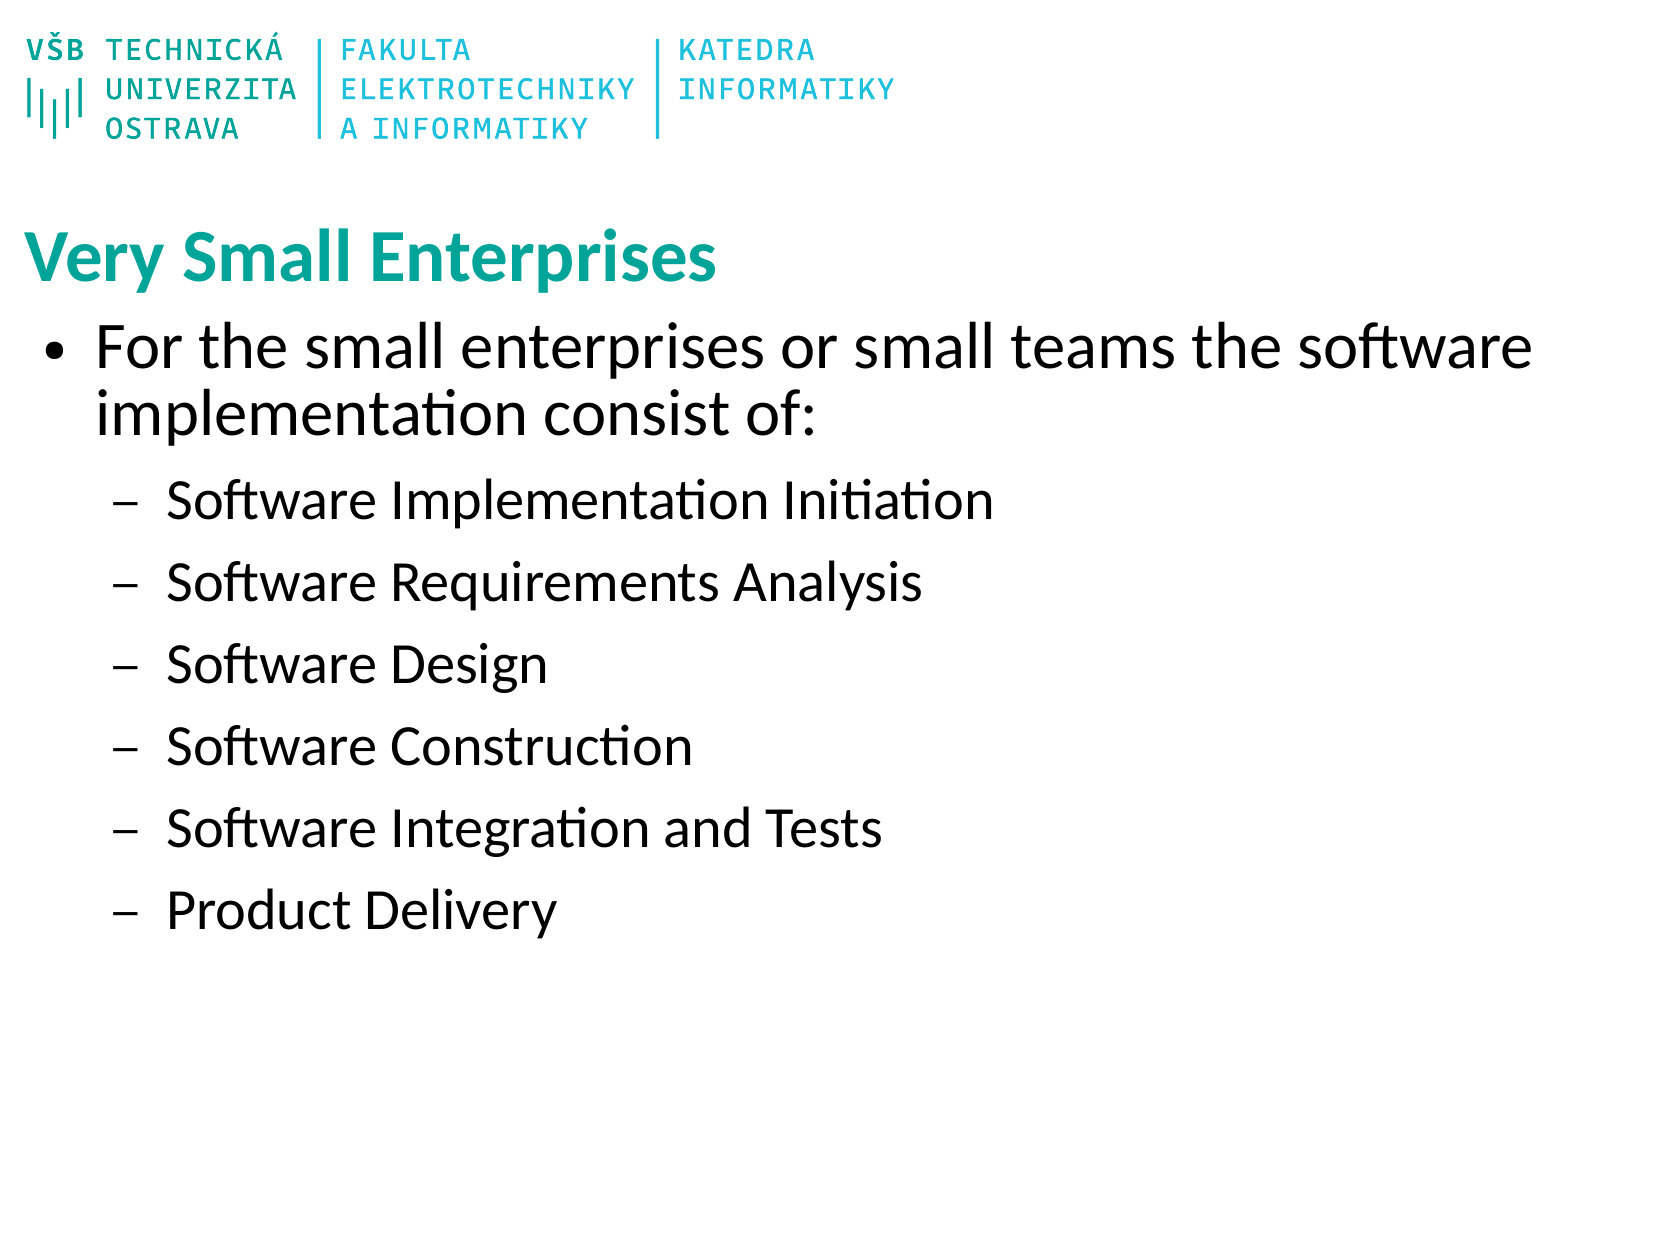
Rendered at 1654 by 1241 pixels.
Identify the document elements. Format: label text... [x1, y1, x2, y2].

list For the small enterprises or small teams the software implementation consist of: Software Implementation Initiation Software Requirements Analysis Software Design Software Construction Software Integration and Tests Product Delivery [24, 318, 1629, 1146]
picture [26, 31, 894, 112]
title Very Small Enterprises [24, 112, 1629, 301]
